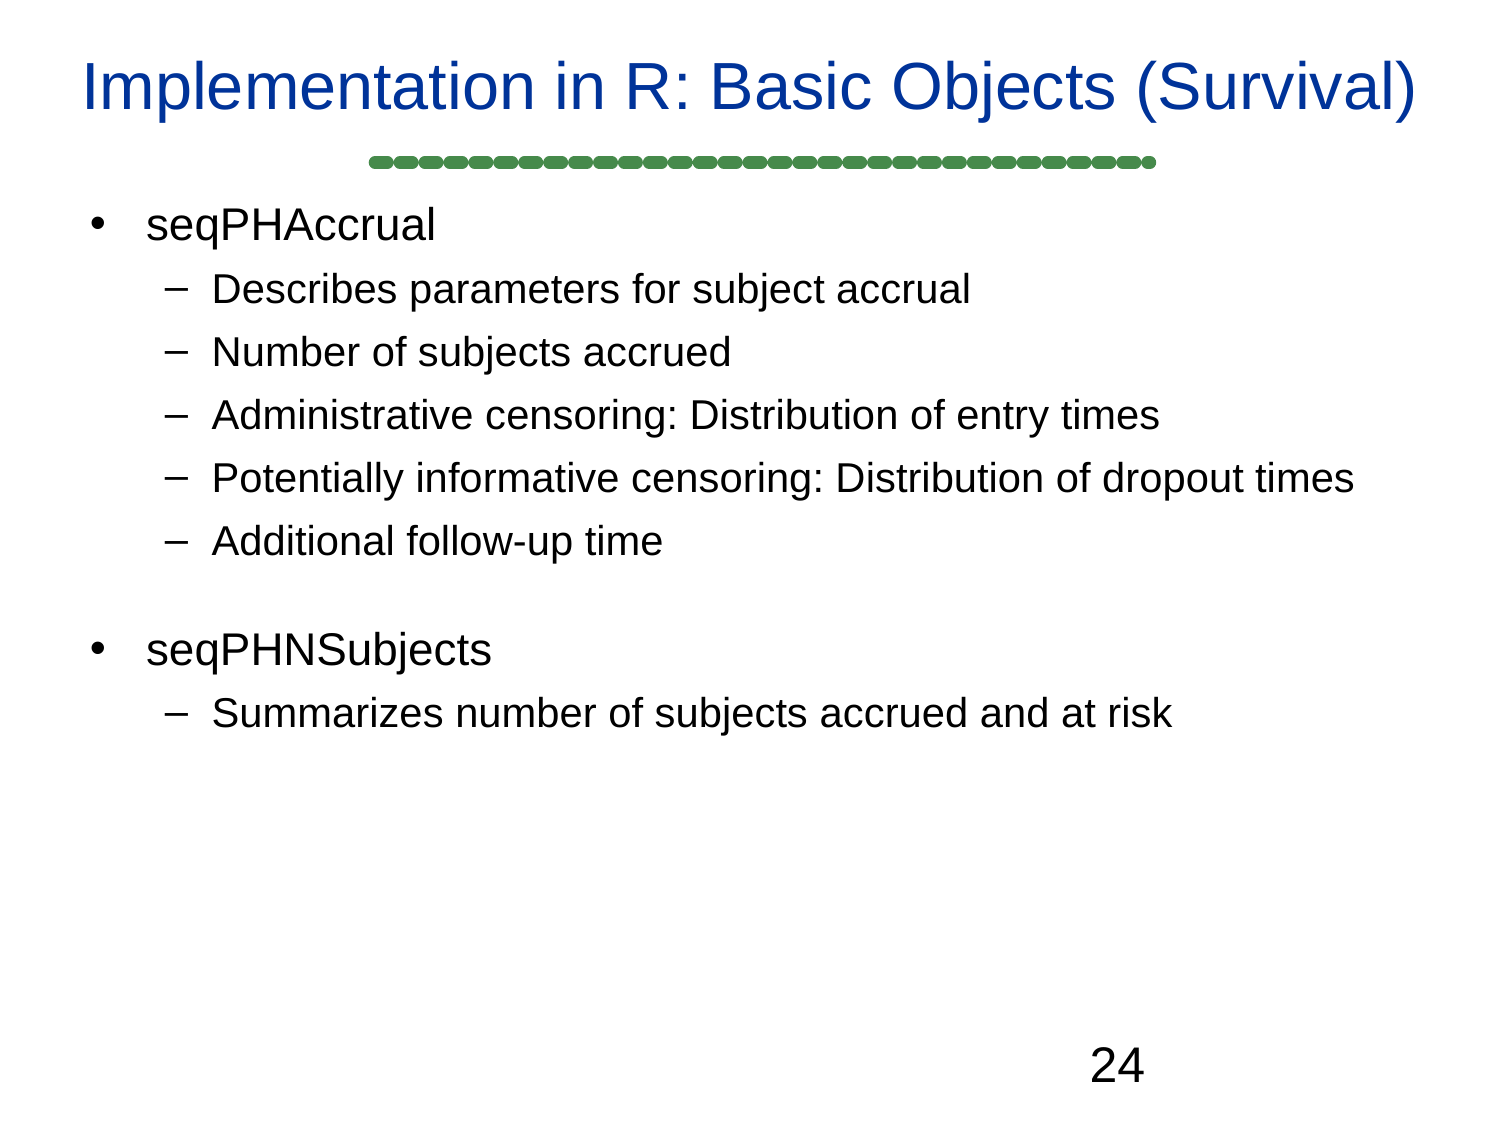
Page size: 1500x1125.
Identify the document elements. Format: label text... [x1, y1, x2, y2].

list seqPHAccrual Describes parameters for subject accrual Number of subjects accrued Administrative censoring: Distribution of entry times Potentially informative censoring: Distribution of dropout times Additional follow-up time seqPHNSubjects Summarizes number of subjects accrued and at risk [75, 187, 1426, 1050]
title Implementation in R: Basic Objects (Survival) [37, 24, 1463, 141]
